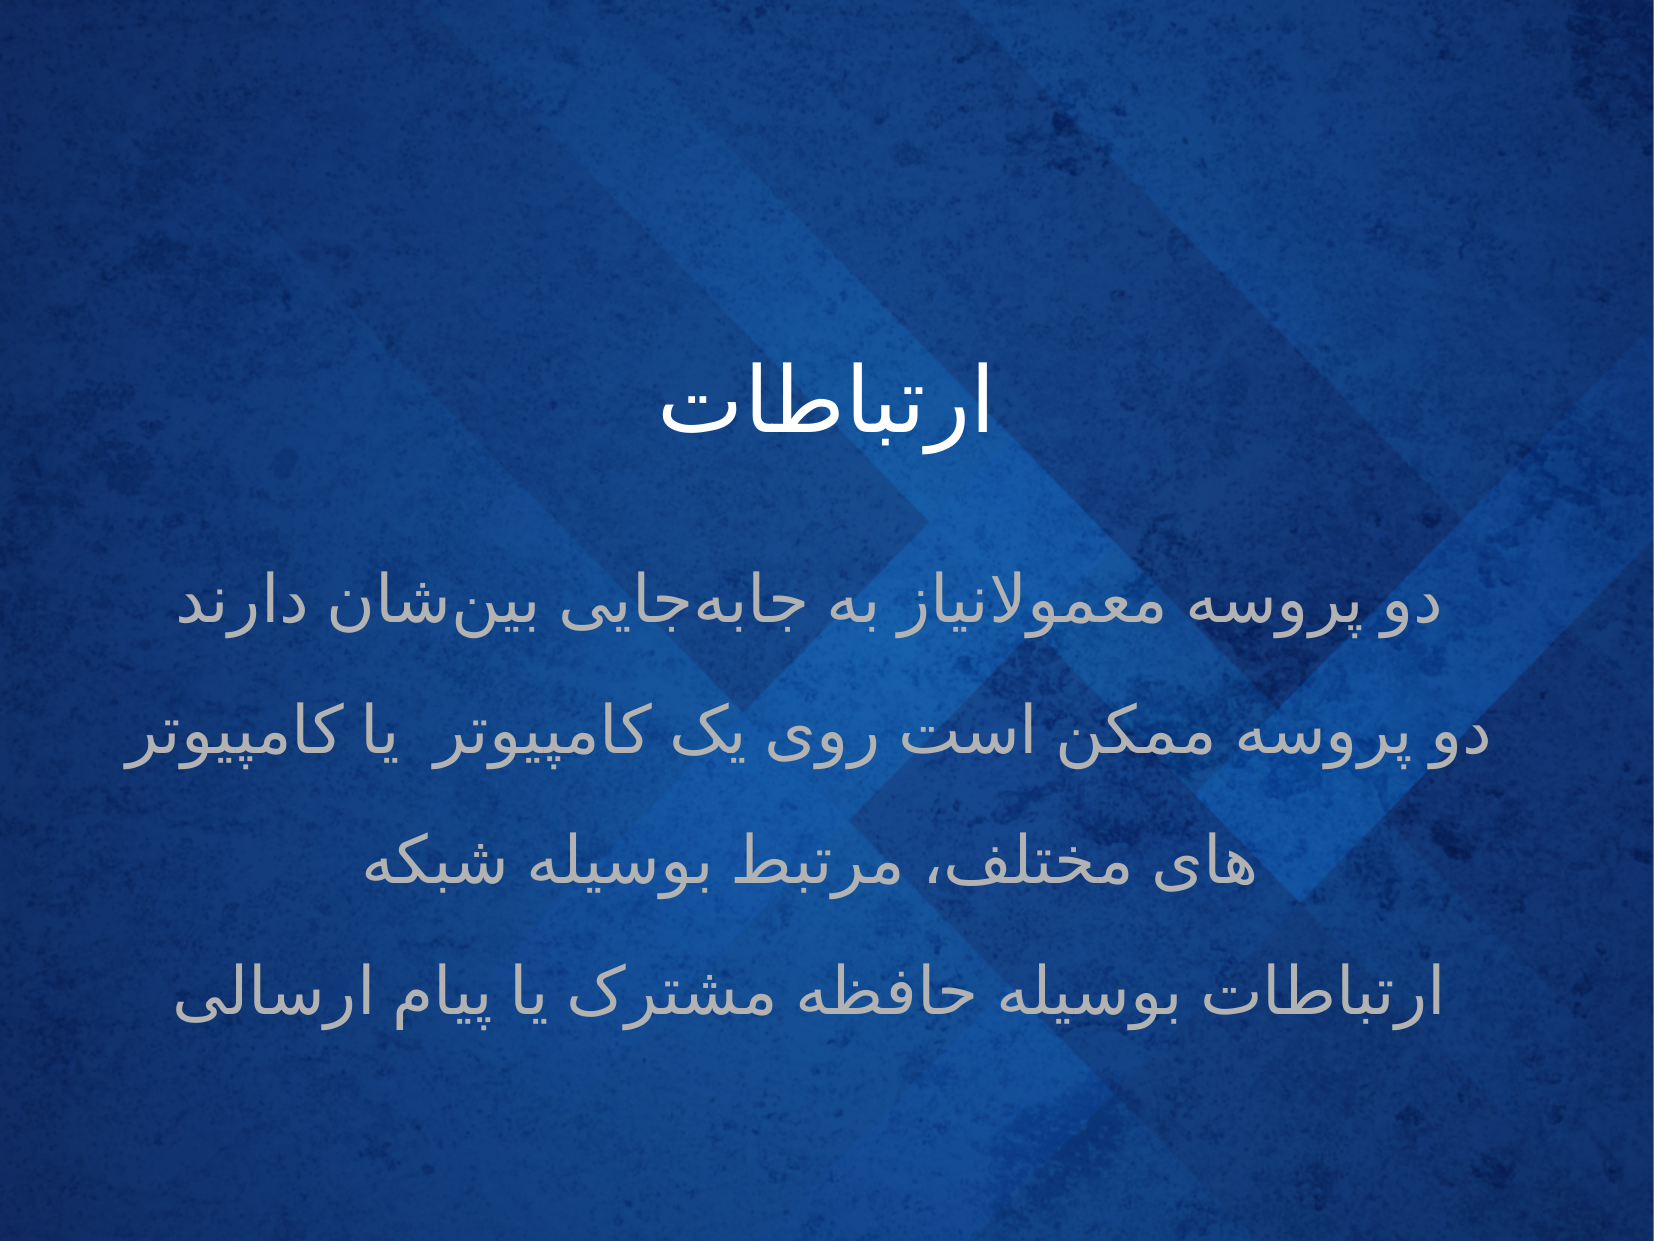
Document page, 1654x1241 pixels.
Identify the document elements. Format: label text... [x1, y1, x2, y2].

subtitle دو پروسه معمولانیاز به جابه‌جایی بین‌شان دارند دو پروسه ممکن است روی یک کامپیوتر یا کامپیوتر های مختلف، مرتبط بوسیله شبکه ارتباطات بوسیله حافظه مشترک یا پیام ارسالی [82, 519, 1538, 1157]
picture [0, 0, 1654, 1241]
title ارتباطات [82, 307, 1571, 515]
